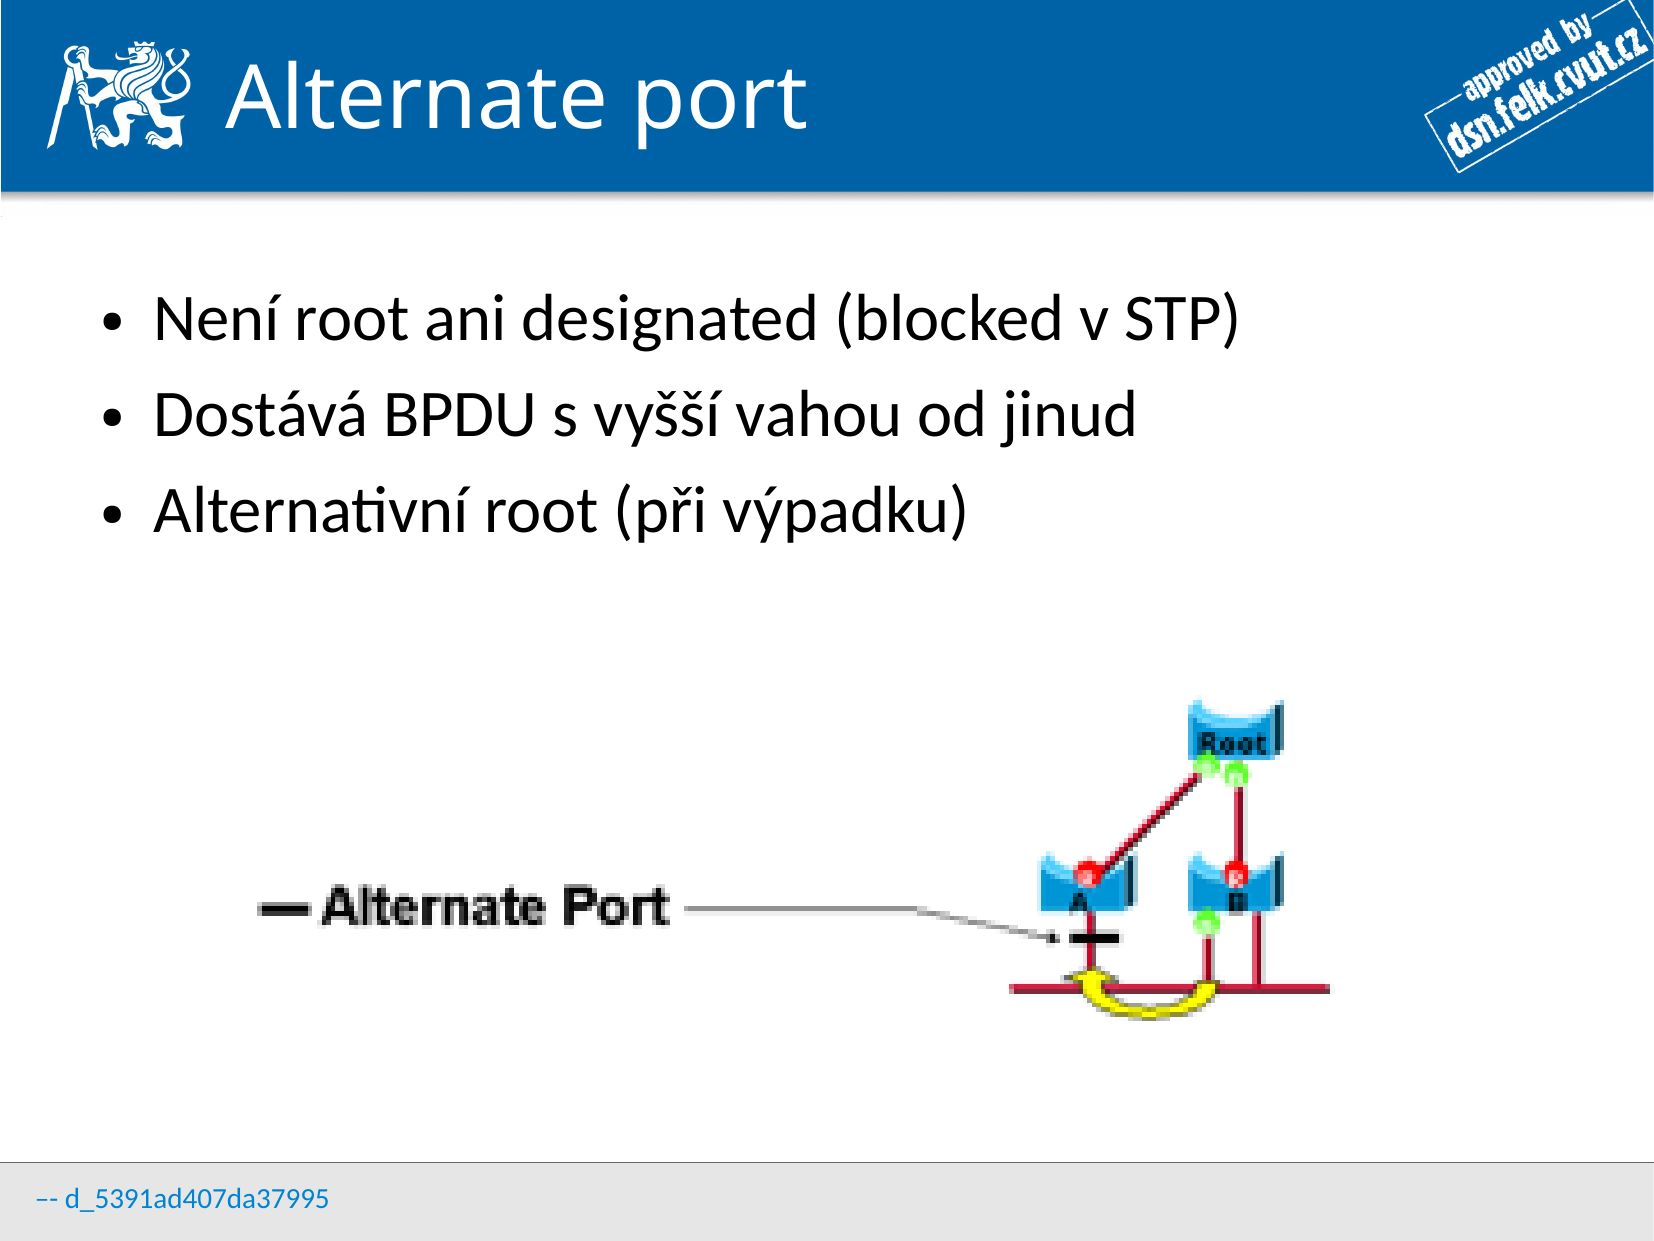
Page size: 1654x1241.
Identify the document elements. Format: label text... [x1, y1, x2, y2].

picture [1, 0, 1654, 217]
list Není root ani designated (blocked v STP) Dostává BPDU s vyšší vahou od jinud Alternativní root (při výpadku) [82, 290, 1571, 638]
title Alternate port [225, 0, 1426, 188]
picture [212, 673, 1381, 1040]
